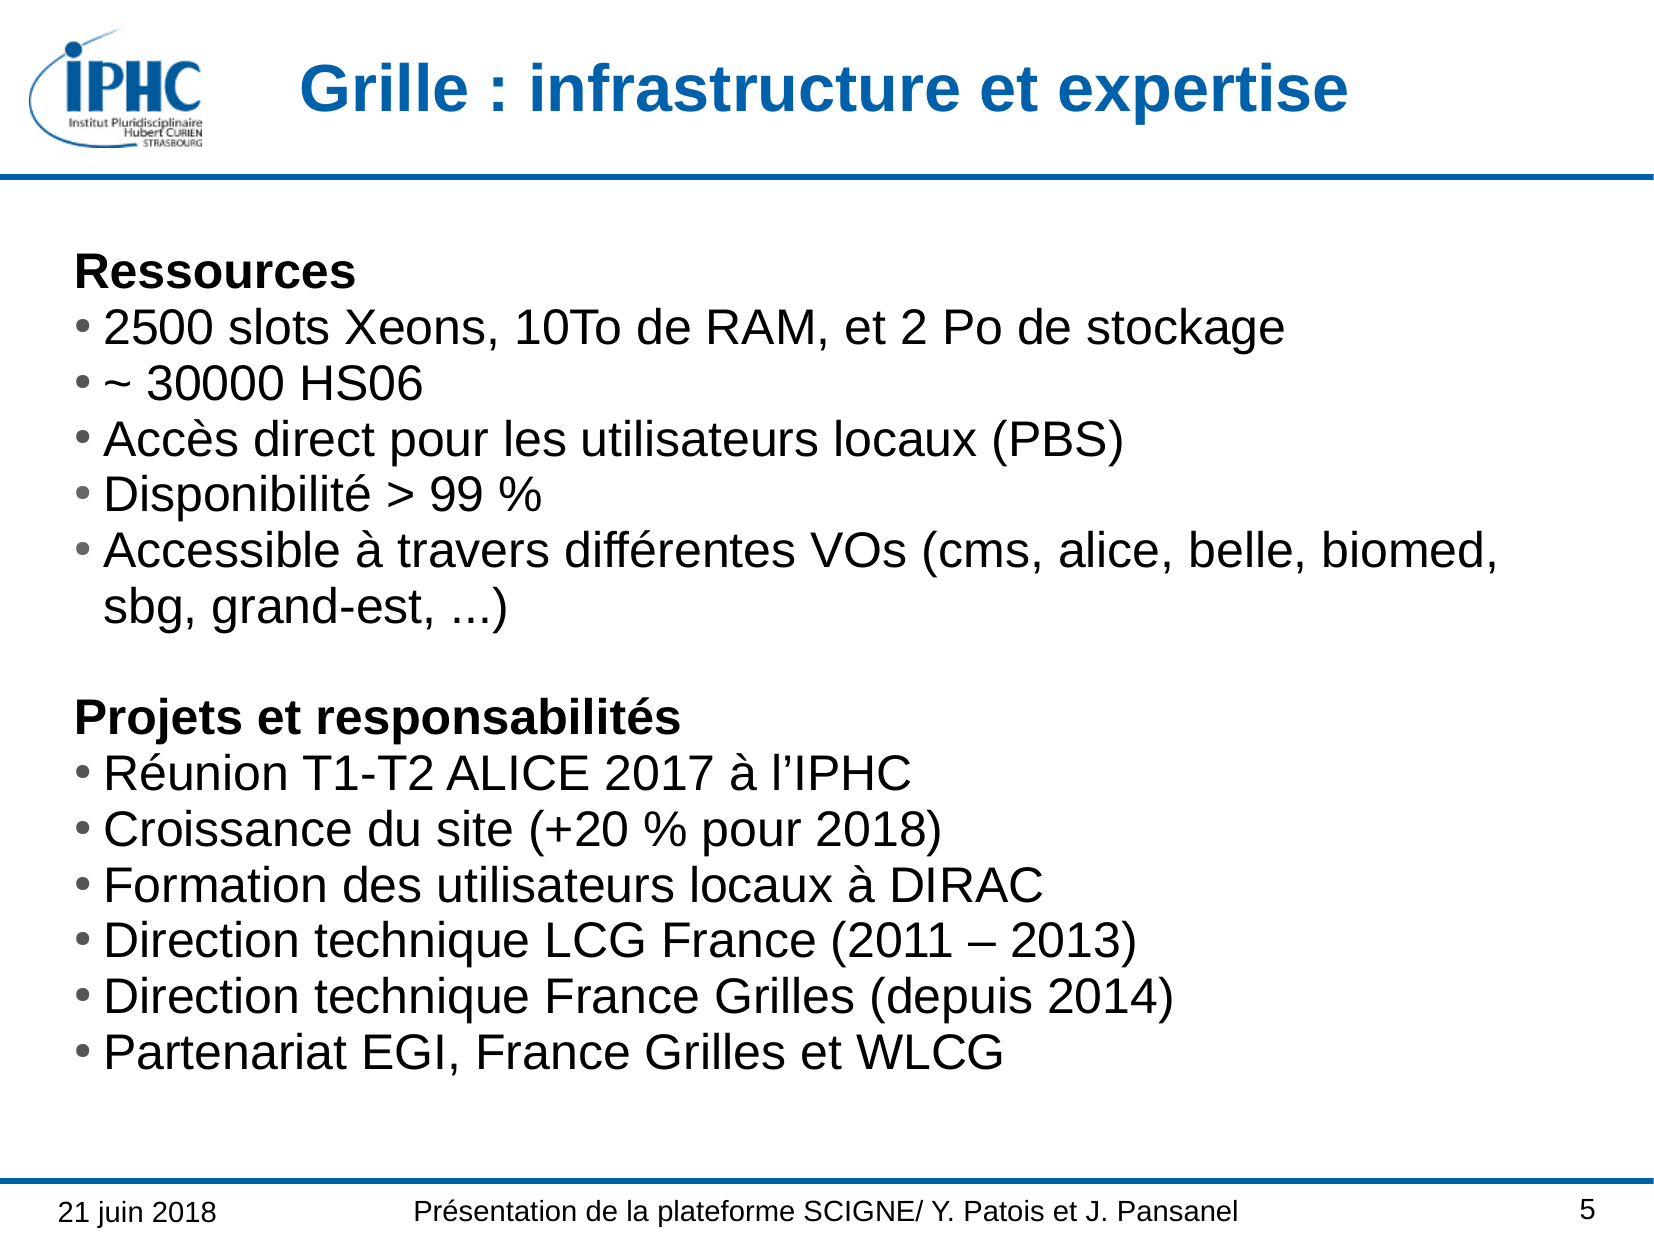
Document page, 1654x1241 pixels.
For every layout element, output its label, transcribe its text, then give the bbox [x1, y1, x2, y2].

text_box Ressources 2500 slots Xeons, 10To de RAM, et 2 Po de stockage ~ 30000 HS06 Accès direct pour les utilisateurs locaux (PBS) Disponibilité > 99 % Accessible à travers différentes VOs (cms, alice, belle, biomed, sbg, grand-est, ...) Projets et responsabilités Réunion T1-T2 ALICE 2017 à l’IPHC Croissance du site (+20 % pour 2018) Formation des utilisateurs locaux à DIRAC Direction technique LCG France (2011 – 2013) Direction technique France Grilles (depuis 2014) Partenariat EGI, France Grilles et WLCG [59, 236, 1595, 1199]
text_box Grille : infrastructure et expertise [284, 43, 1369, 134]
picture [29, 29, 202, 148]
